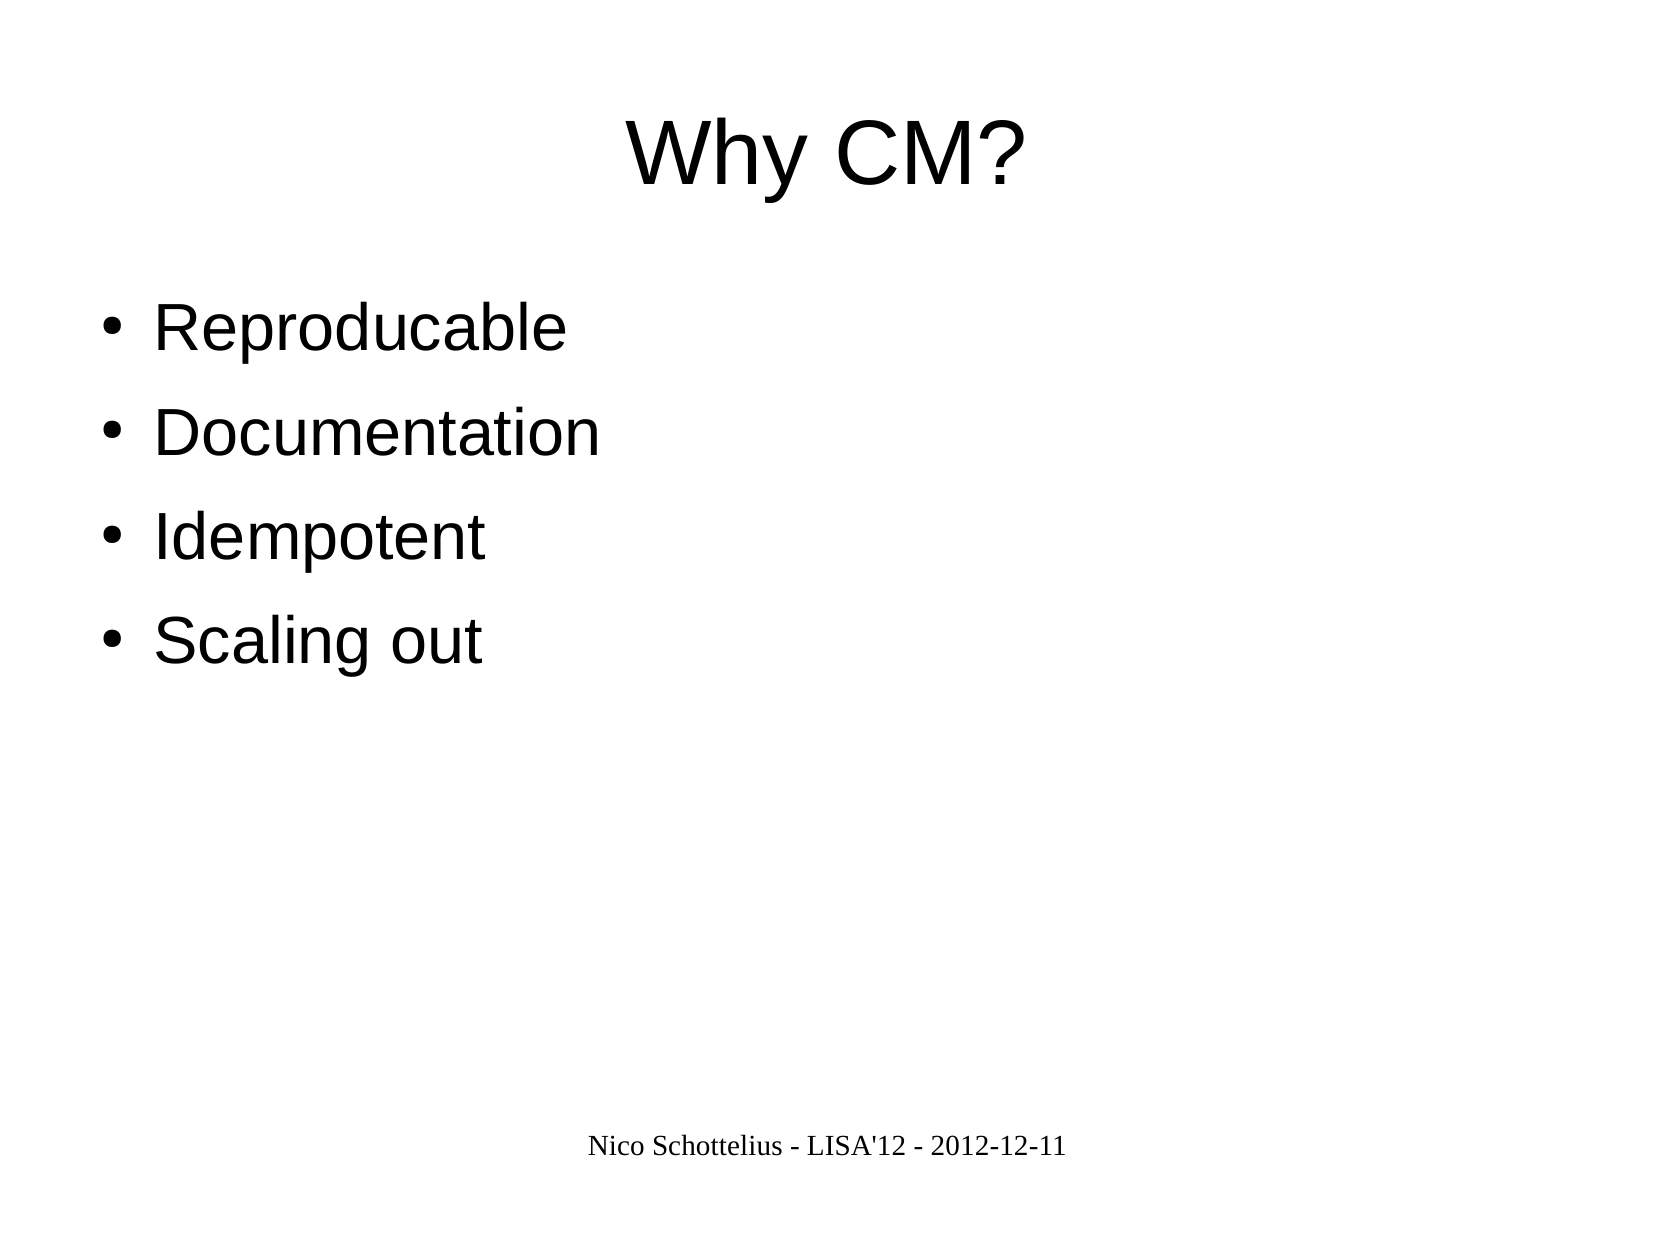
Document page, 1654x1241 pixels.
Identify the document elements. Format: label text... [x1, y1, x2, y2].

list Reproducable Documentation Idempotent Scaling out [82, 290, 1538, 751]
title Why CM? [82, 49, 1571, 257]
